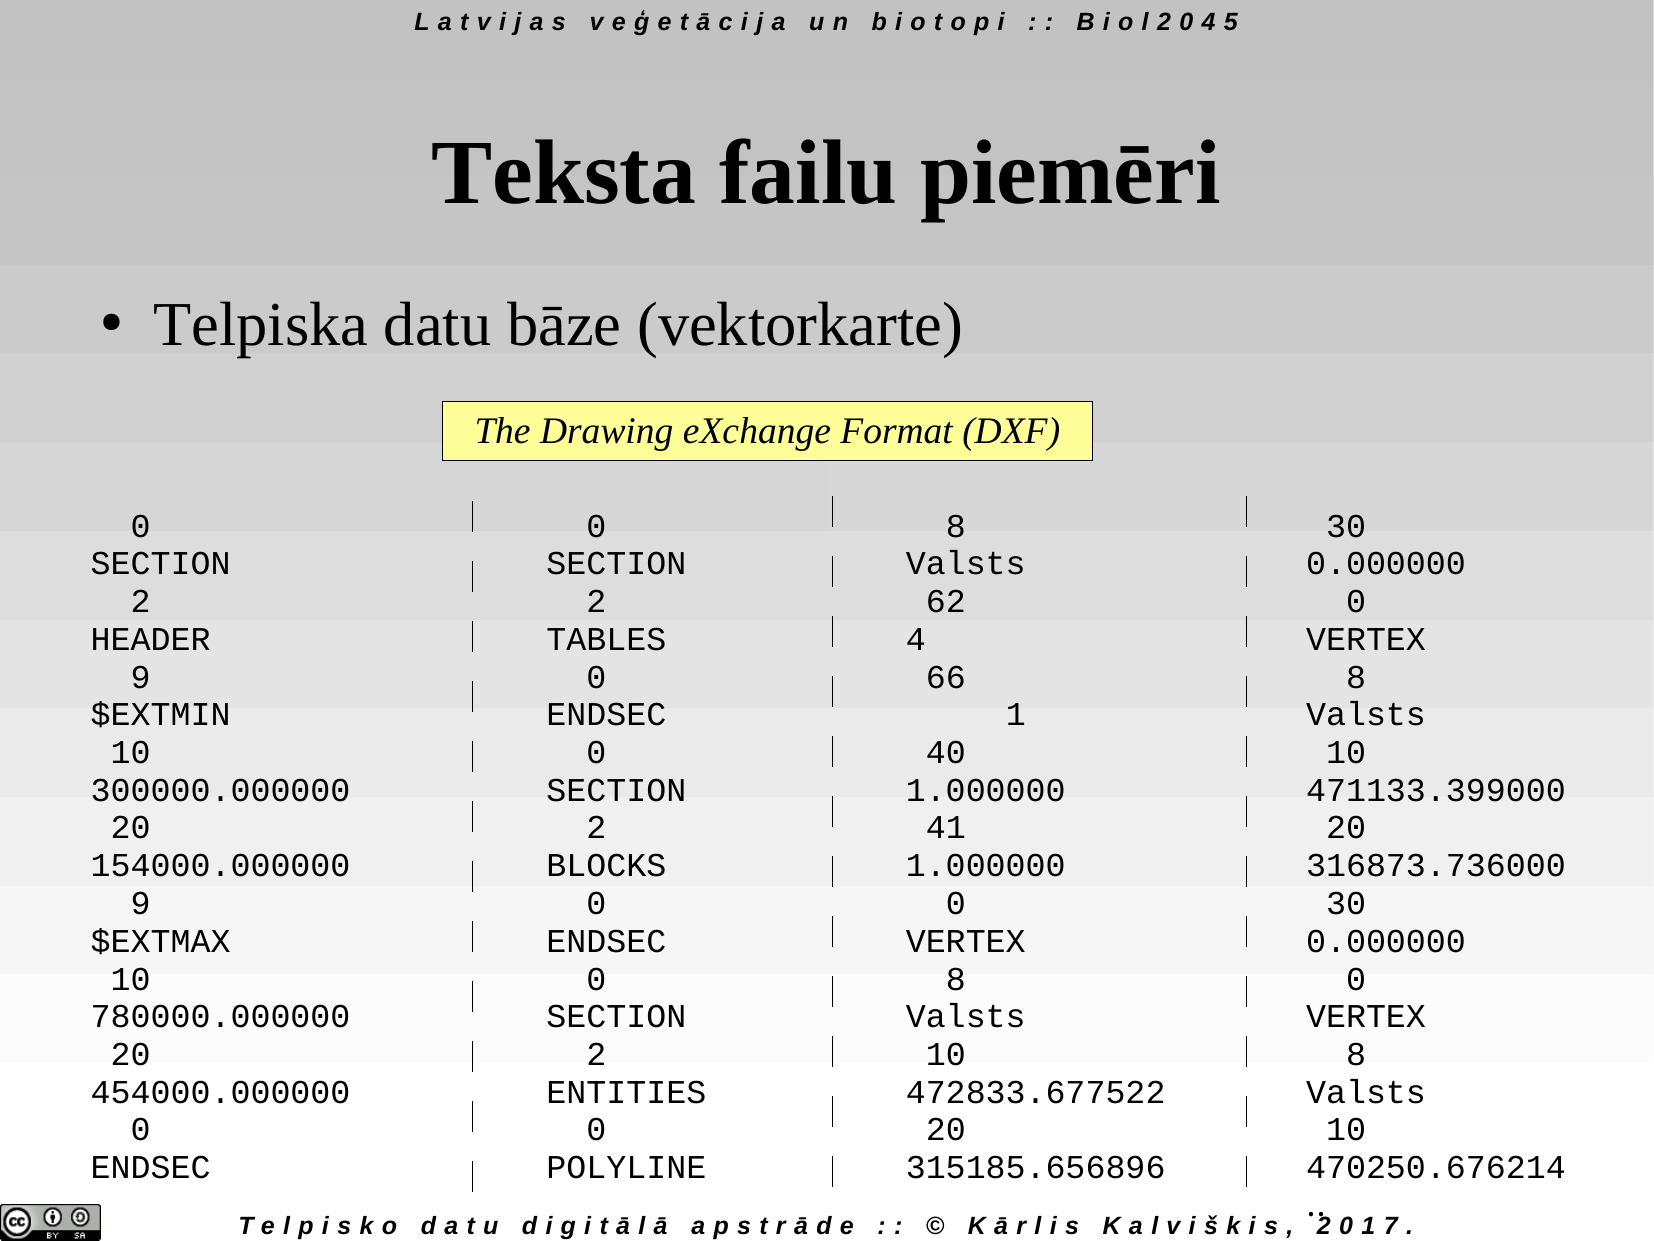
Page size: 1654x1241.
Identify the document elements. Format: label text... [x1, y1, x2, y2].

text_box The Drawing eXchange Format (DXF) [442, 401, 1093, 461]
title Teksta failu piemēri [29, 49, 1625, 296]
text_box 30 0.000000 0 VERTEX 8 Valsts 10 471133.399000 20 316873.736000 30 0.000000 0 VERTEX 8 Valsts 10 470250.676214 ‥ [1291, 501, 1581, 1234]
list Telpiska datu bāze (vektorkarte) [82, 289, 1571, 1098]
text_box 0 SECTION 2 TABLES 0 ENDSEC 0 SECTION 2 BLOCKS 0 ENDSEC 0 SECTION 2 ENTITIES 0 POLYLINE [531, 501, 722, 1211]
text_box 8 Valsts 62 4 66 1 40 1.000000 41 1.000000 0 VERTEX 8 Valsts 10 472833.677522 20 315185.656896 [890, 501, 1181, 1234]
picture [0, 0, 1654, 1241]
text_box 0 SECTION 2 HEADER 9 $EXTMIN 10 300000.000000 20 154000.000000 9 $EXTMAX 10 780000.000000 20 454000.000000 0 ENDSEC [75, 501, 366, 1205]
